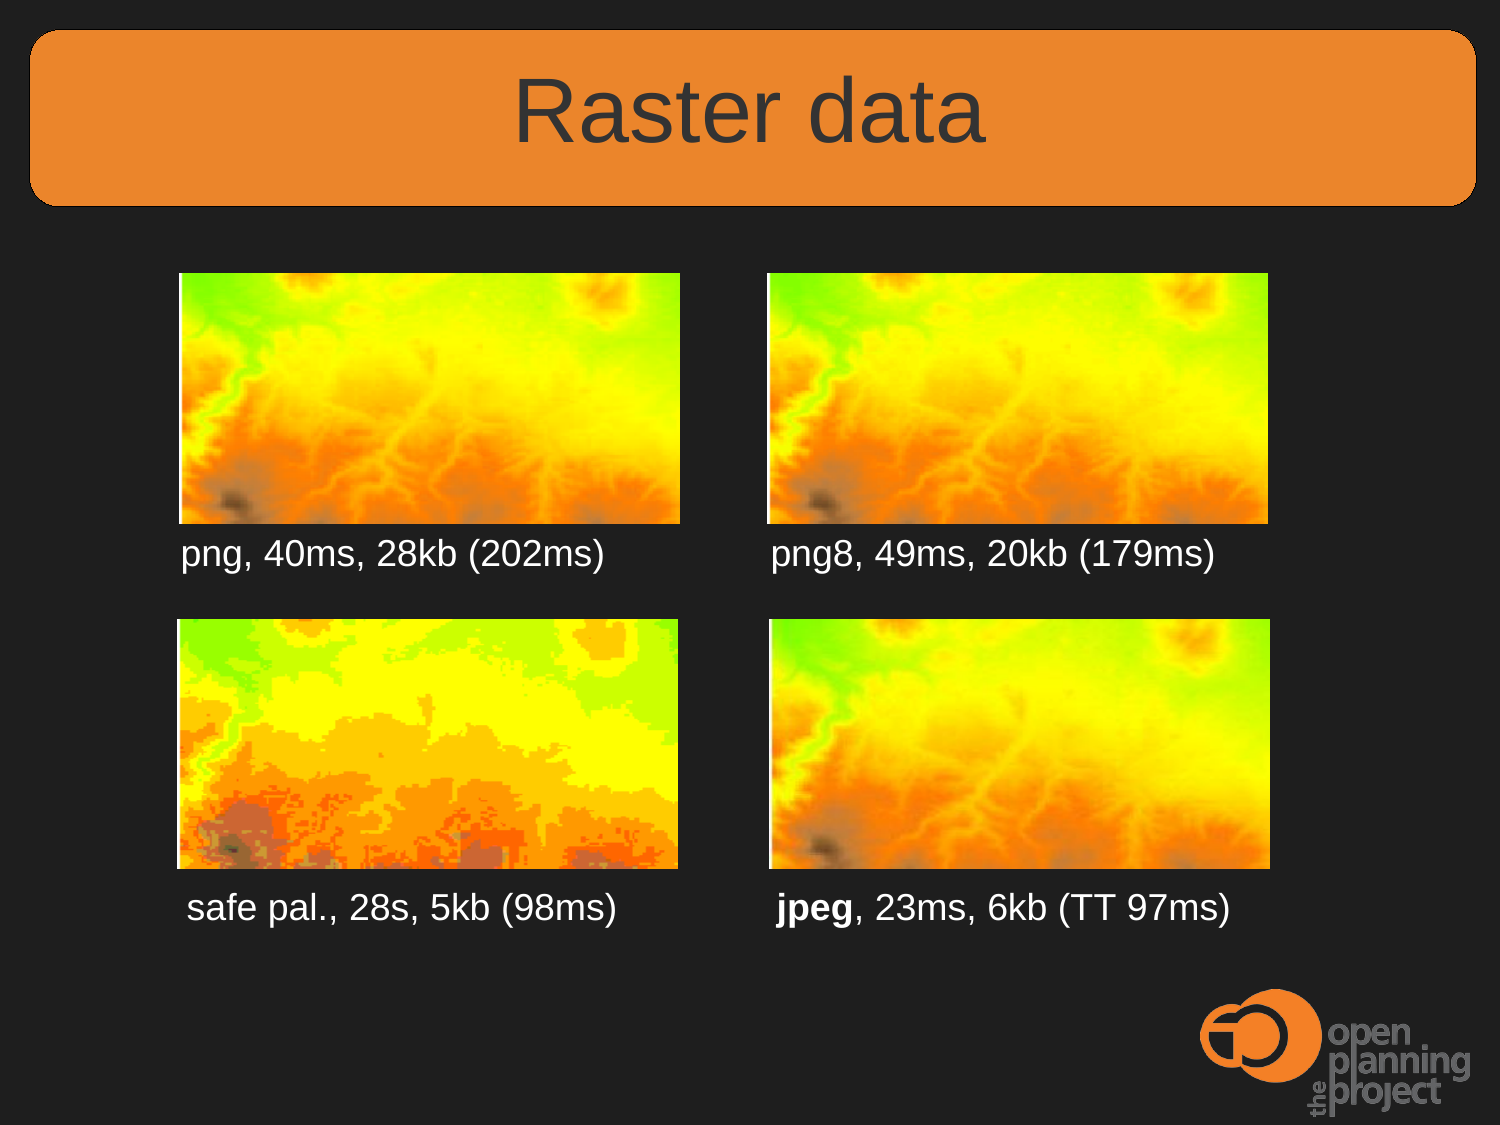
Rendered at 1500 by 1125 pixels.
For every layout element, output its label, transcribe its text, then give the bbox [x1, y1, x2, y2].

text_box png8, 49ms, 20kb (179ms) [755, 531, 1231, 589]
text_box jpeg, 23ms, 6kb (TT 97ms) [761, 885, 1247, 944]
title Raster data [74, 28, 1425, 207]
text_box safe pal., 28s, 5kb (98ms) [171, 885, 633, 943]
text_box png, 40ms, 28kb (202ms) [165, 531, 621, 589]
picture [179, 273, 680, 524]
picture [767, 273, 1268, 524]
picture [1200, 989, 1470, 1117]
picture [769, 619, 1270, 870]
picture [177, 619, 678, 870]
